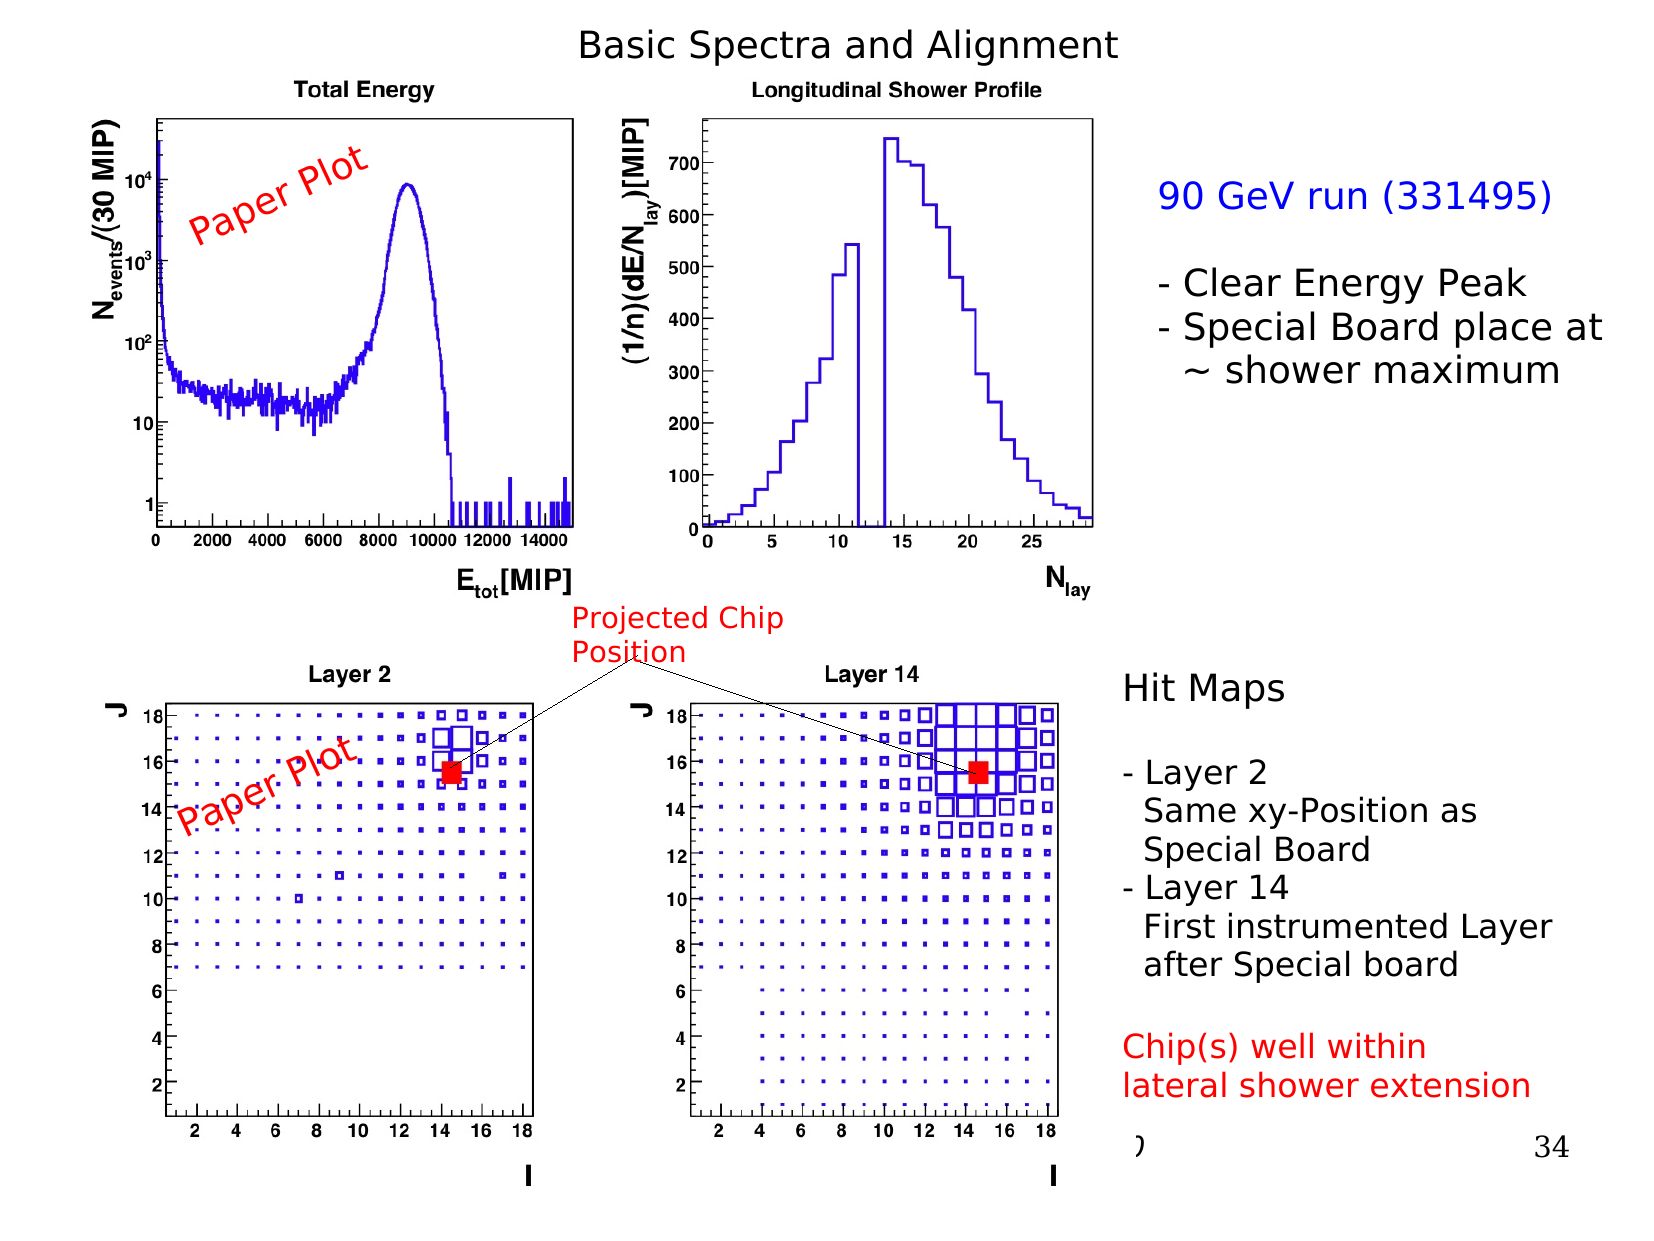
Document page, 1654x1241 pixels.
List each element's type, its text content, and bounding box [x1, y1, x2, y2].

text_box Basic Spectra and Alignment [562, 16, 1135, 76]
text_box Hit Maps - Layer 2 Same xy-Position as Special Board - Layer 14 First instrumented Layer after Special board Chip(s) well within lateral shower extension [1107, 659, 1569, 1113]
text_box Paper Plot [154, 713, 379, 859]
text_box Paper Plot [166, 122, 391, 269]
picture [79, 31, 1118, 614]
text_box 90 GeV run (331495) - Clear Energy Peak - Special Board place at ~ shower maximum [1142, 167, 1619, 444]
picture [87, 615, 1136, 1204]
text_box Projected Chip Position [556, 594, 800, 678]
